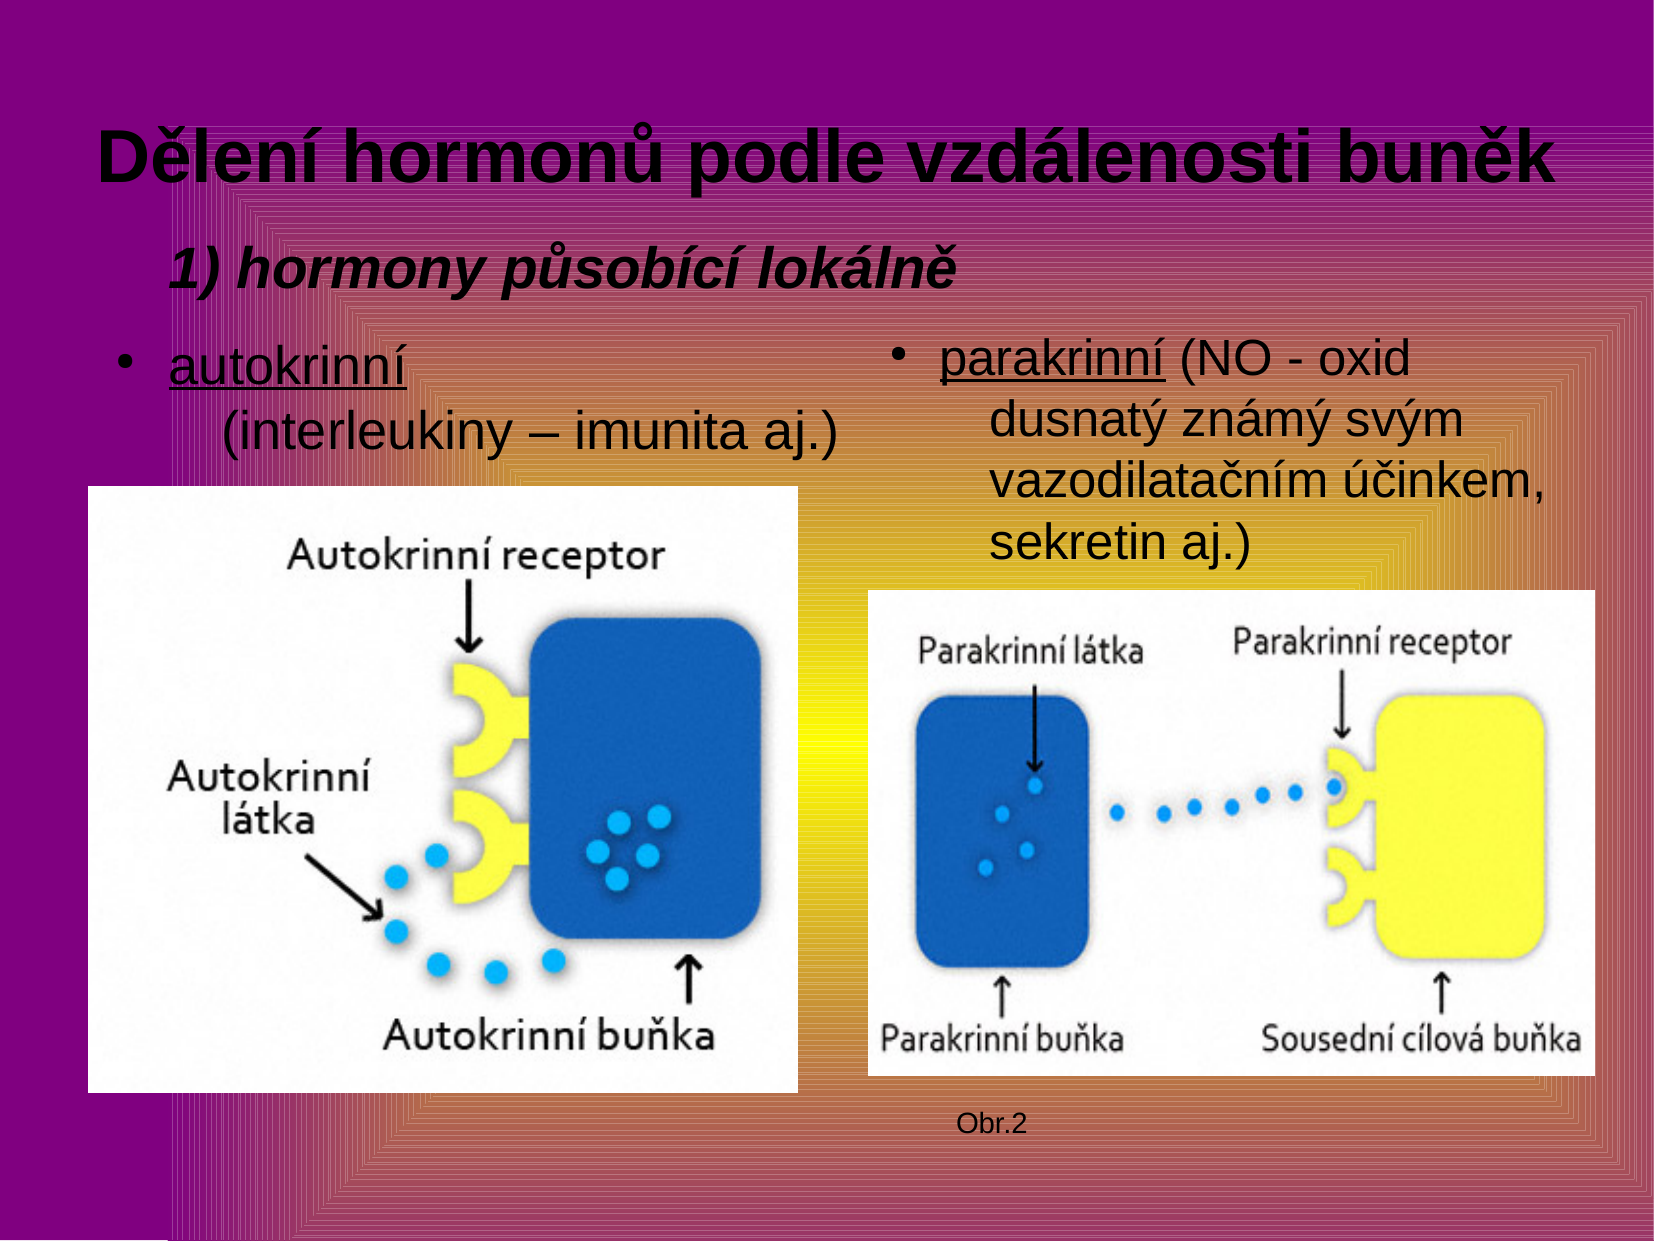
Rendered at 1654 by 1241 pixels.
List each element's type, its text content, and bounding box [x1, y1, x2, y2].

list 1) hormony působící lokálně autokrinní (interleukiny – imunita aj.) [80, 230, 1002, 1050]
title Dělení hormonů podle vzdálenosti buněk [82, 49, 1571, 257]
picture [88, 486, 798, 1093]
list parakrinní (NO - oxid dusnatý známý svým vazodilatačním účinkem, sekretin aj.) Obr.2 [856, 324, 1583, 1146]
picture [868, 590, 1595, 1076]
